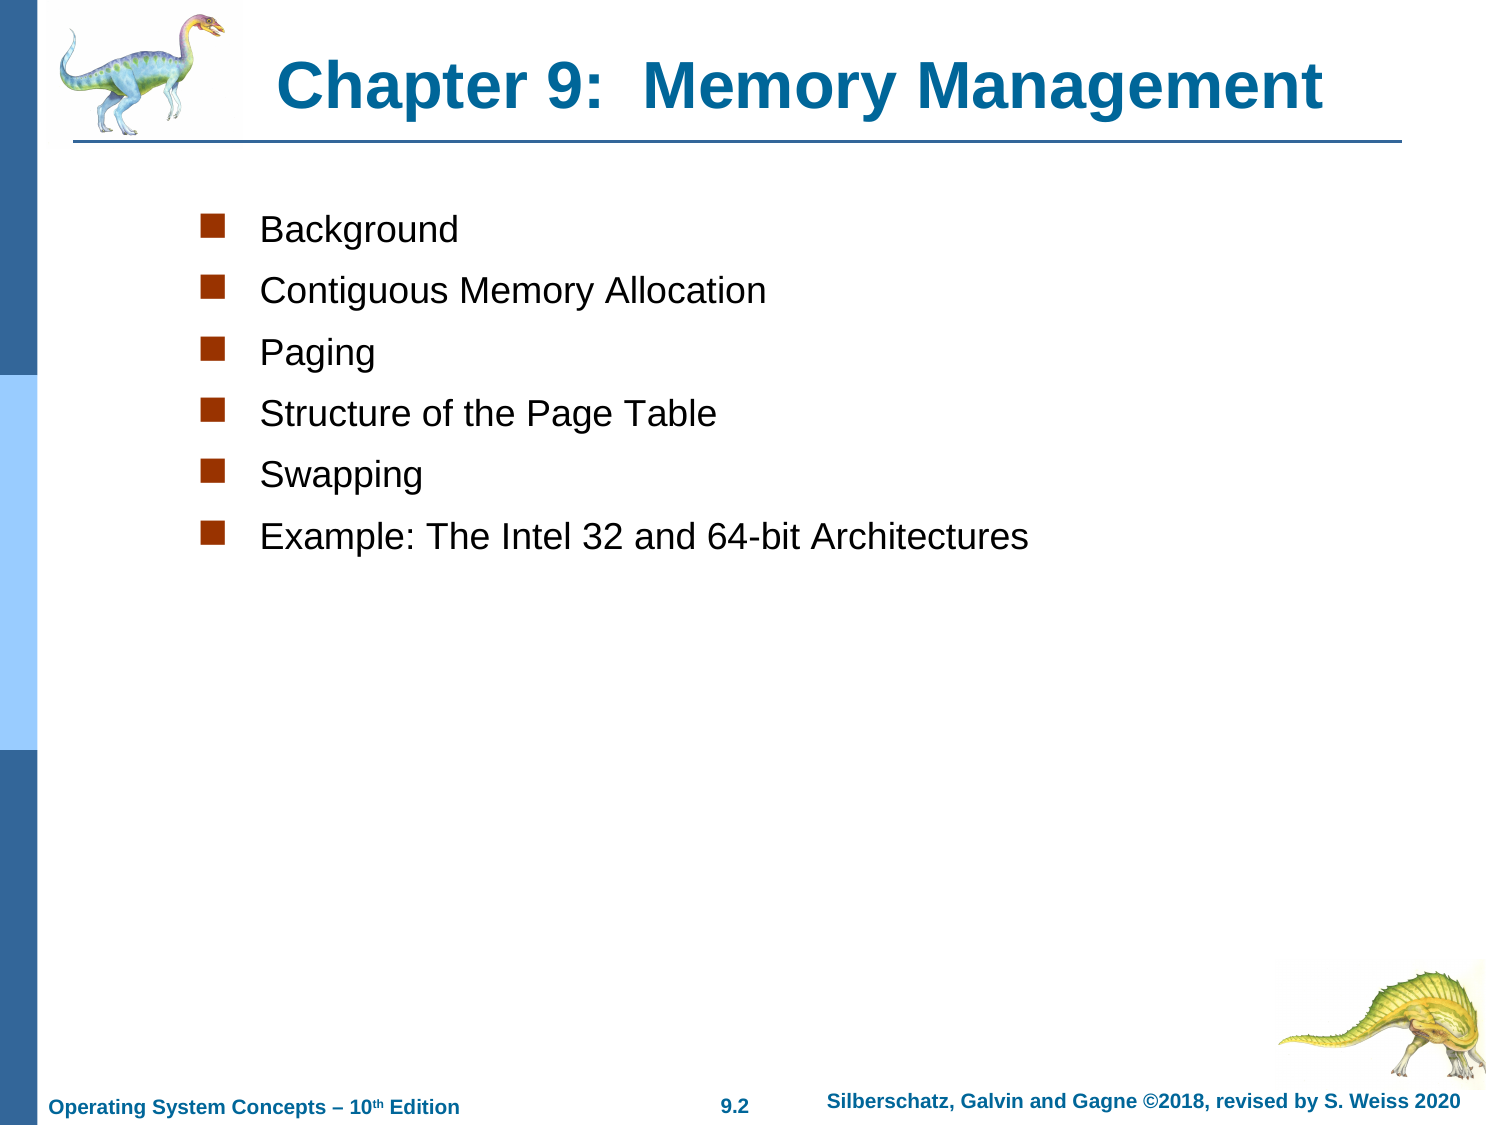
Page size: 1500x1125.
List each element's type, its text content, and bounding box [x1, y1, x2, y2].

picture [46, 0, 243, 149]
title Chapter 9: Memory Management [165, 35, 1436, 130]
picture [1275, 959, 1486, 1090]
list Background Contiguous Memory Allocation Paging Structure of the Page Table Swapping Example: The Intel 32 and 64-bit Architectures [188, 197, 1395, 933]
